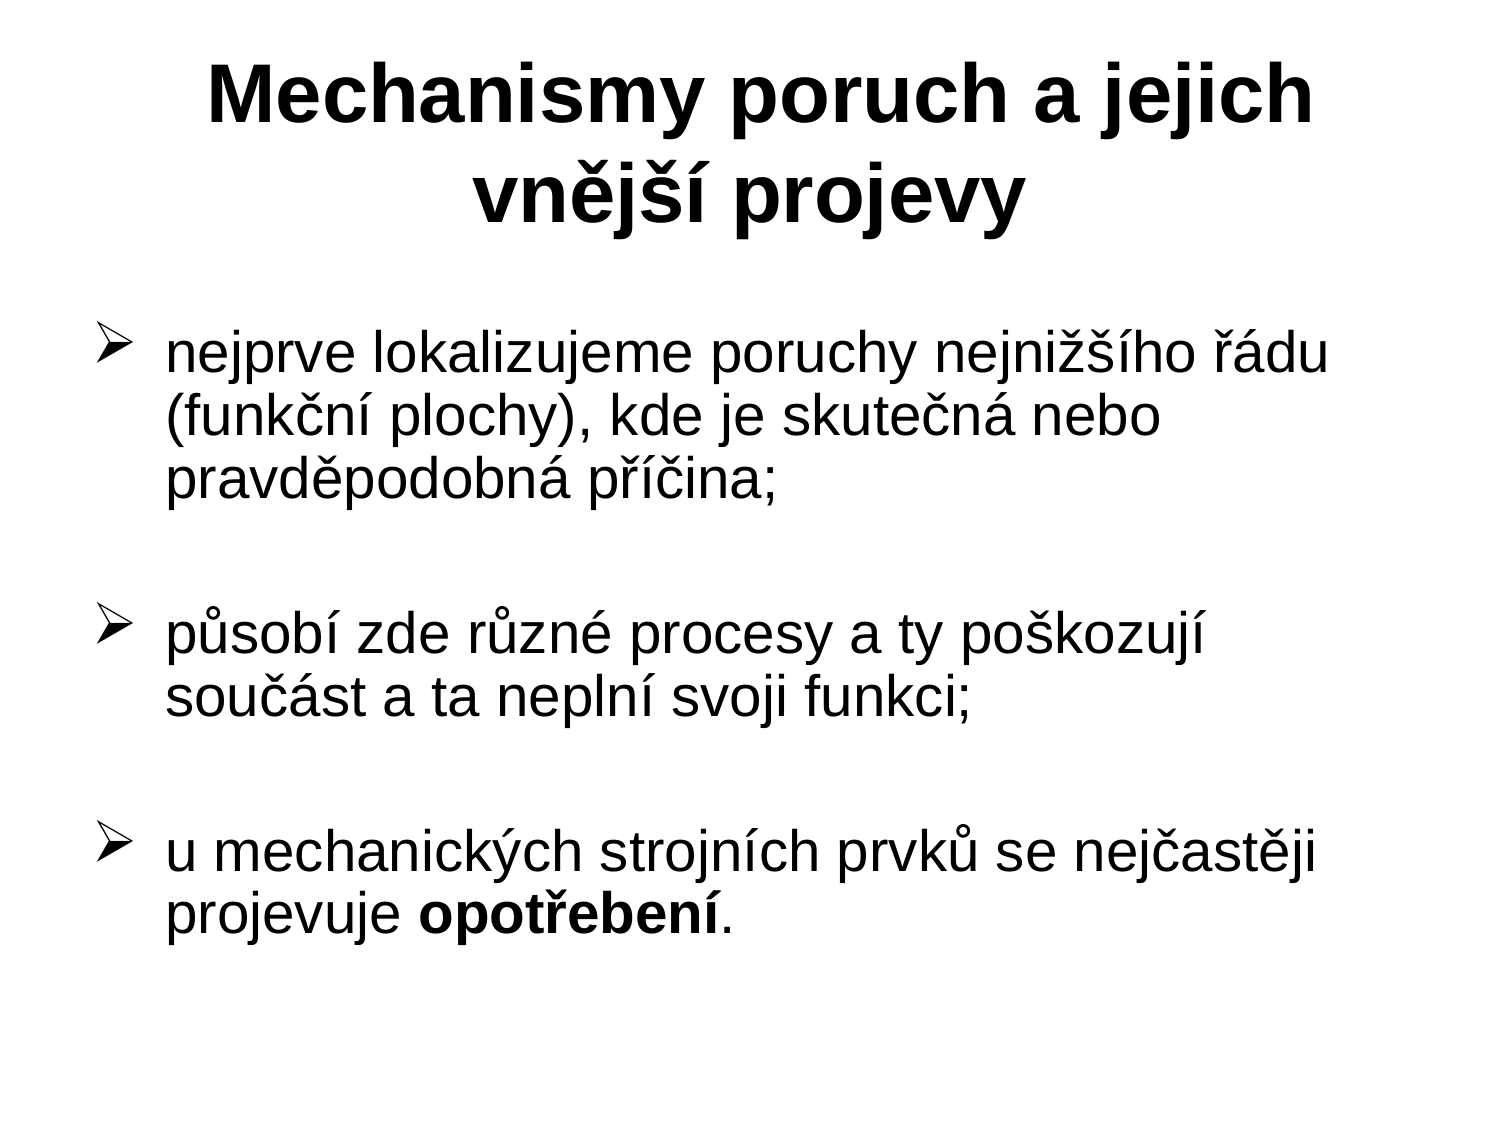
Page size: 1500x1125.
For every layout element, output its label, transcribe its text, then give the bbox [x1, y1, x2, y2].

list nejprve lokalizujeme poruchy nejnižšího řádu (funkční plochy), kde je skutečná nebo pravděpodobná příčina; působí zde různé procesy a ty poškozují součást a ta neplní svoji funkci; u mechanických strojních prvků se nejčastěji projevuje opotřebení. [76, 314, 1427, 1057]
title Mechanismy poruch a jejich vnější projevy [75, 31, 1426, 247]
